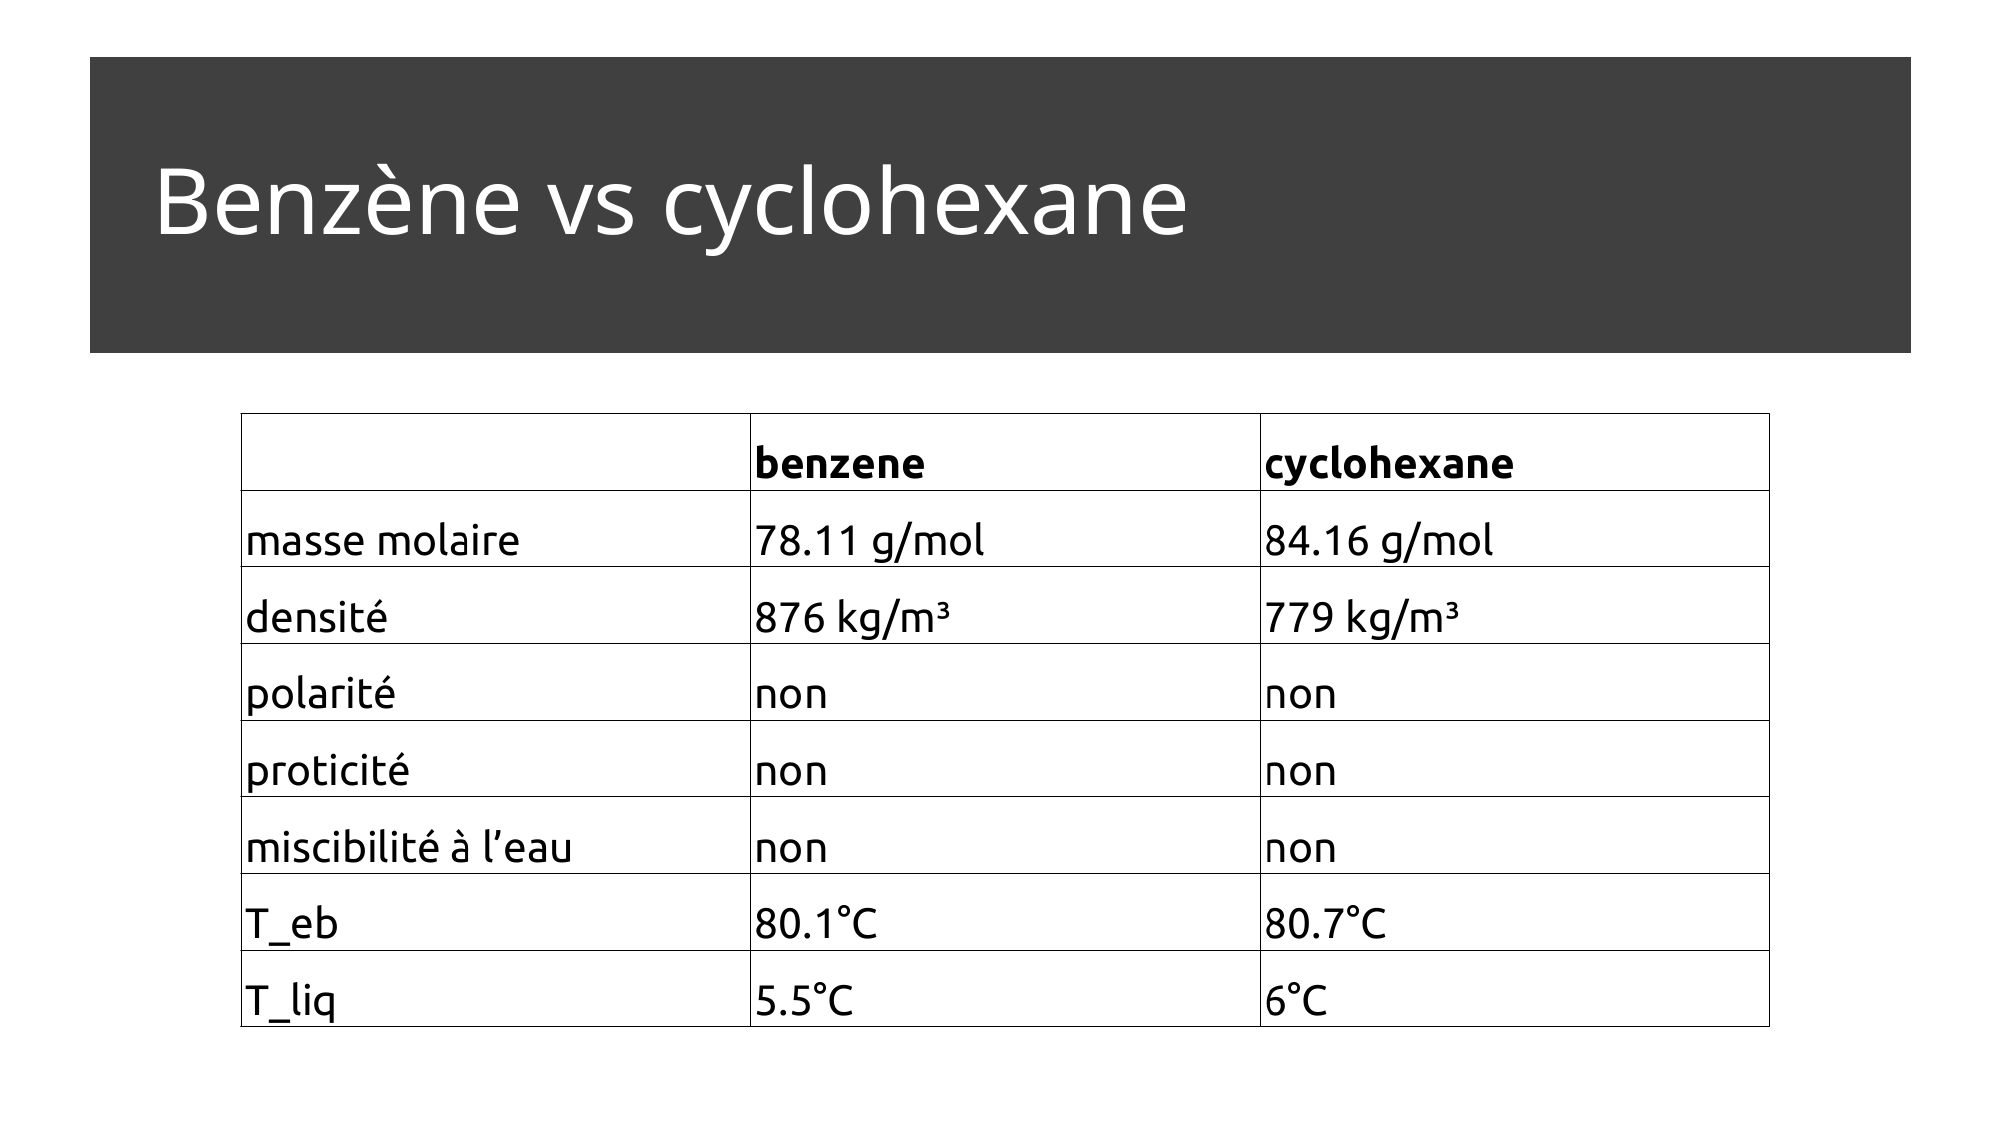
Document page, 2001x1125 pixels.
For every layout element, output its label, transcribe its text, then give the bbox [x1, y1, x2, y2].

text_box [90, 57, 1911, 353]
picture [198, 393, 1805, 1047]
title Benzène vs cyclohexane [137, 96, 1863, 314]
